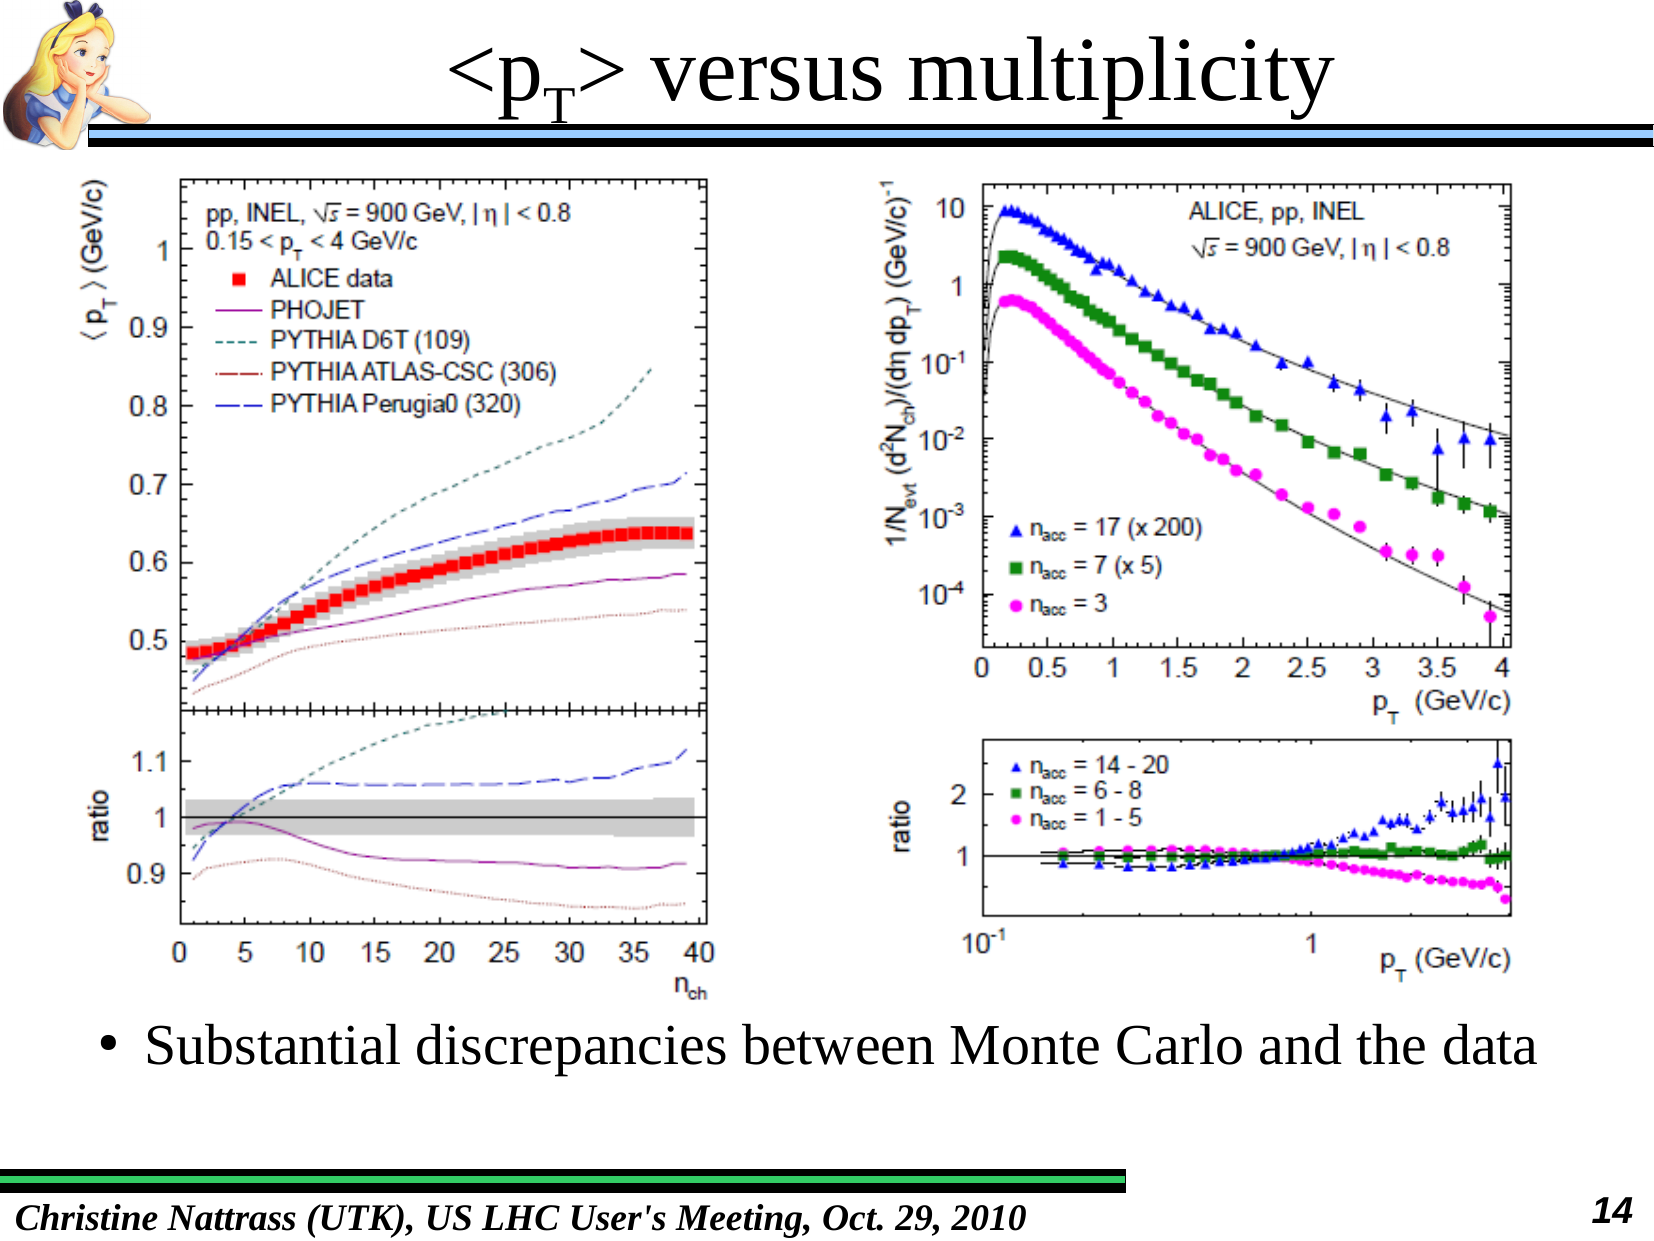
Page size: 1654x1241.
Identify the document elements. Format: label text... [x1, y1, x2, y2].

text_box 14 [1572, 1182, 1648, 1240]
title <pT> versus multiplicity [147, 15, 1636, 139]
picture [877, 162, 1533, 988]
picture [75, 164, 723, 1013]
picture [3, 0, 151, 150]
list Substantial discrepancies between Monte Carlo and the data [82, 1012, 1571, 1126]
